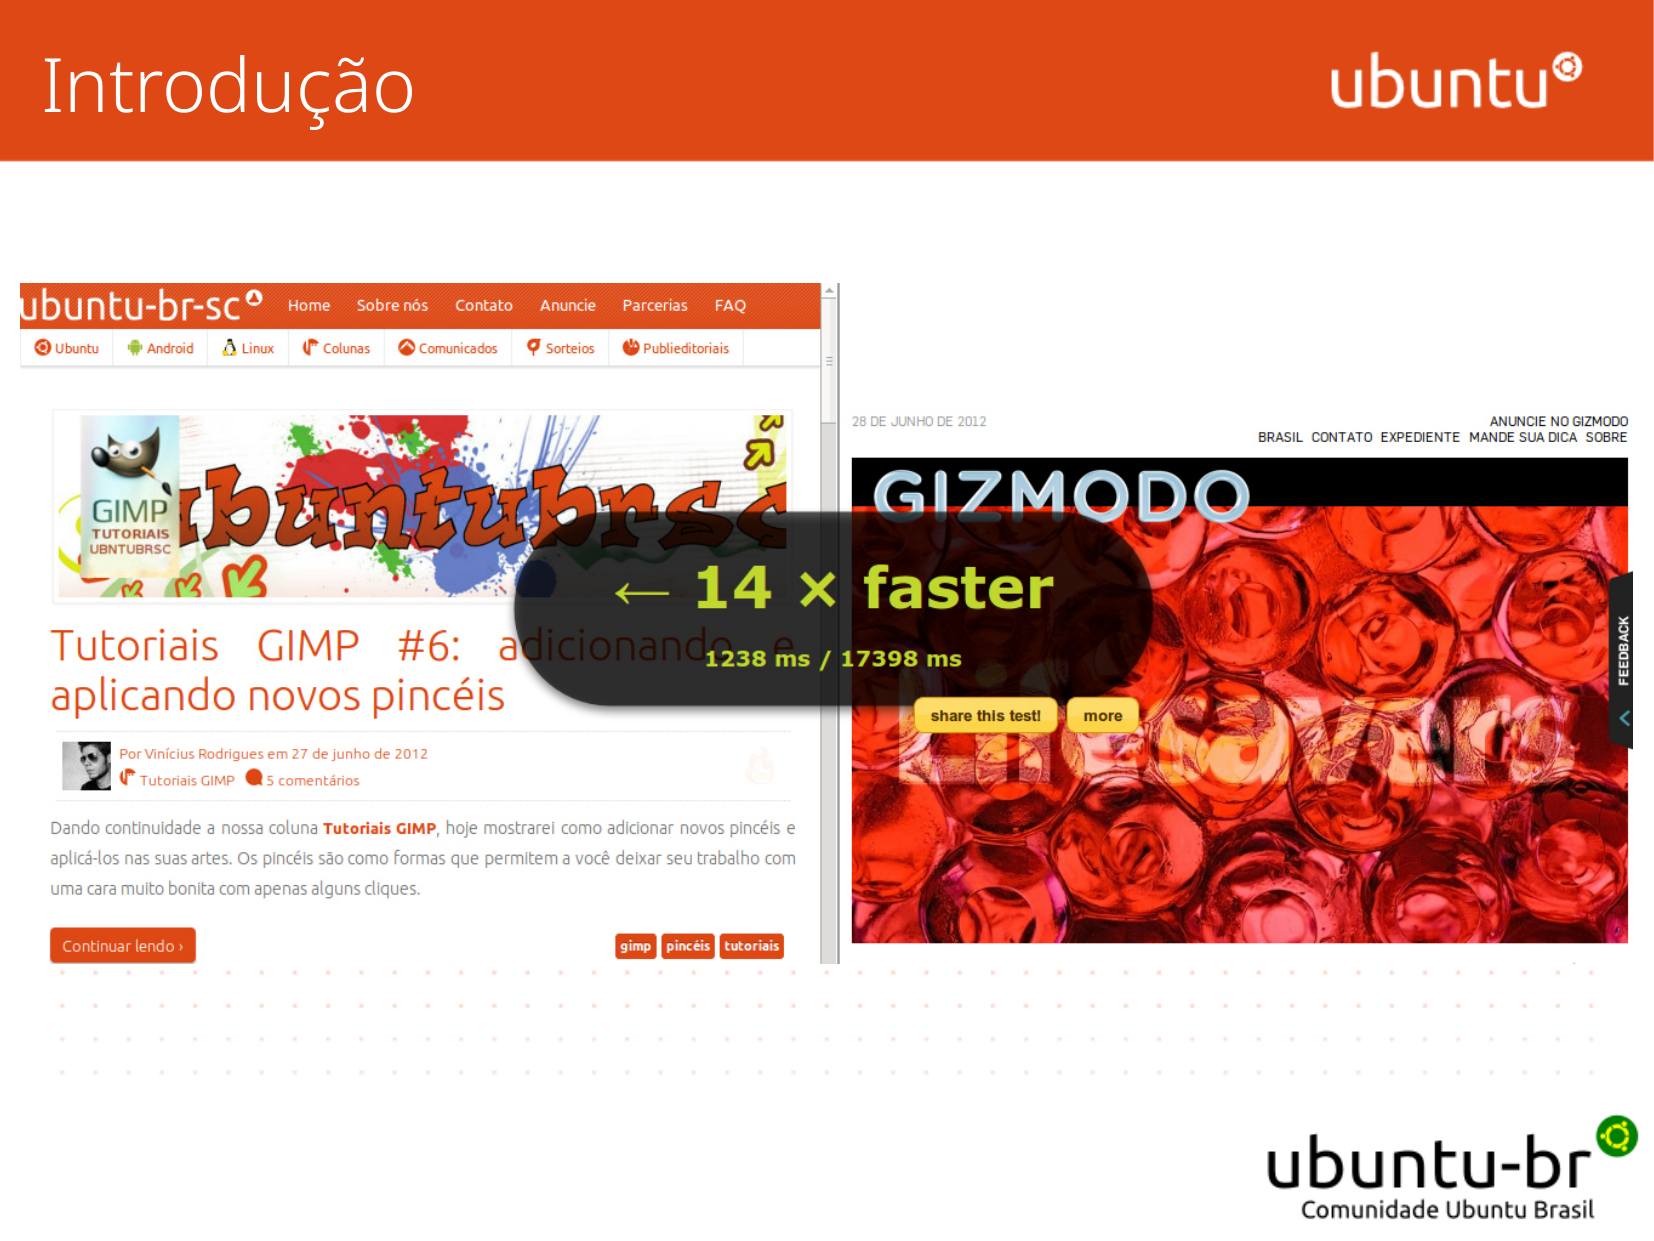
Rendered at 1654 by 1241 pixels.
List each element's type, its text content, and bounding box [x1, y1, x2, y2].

picture [0, 0, 1654, 1241]
title Introdução [41, 31, 1300, 136]
